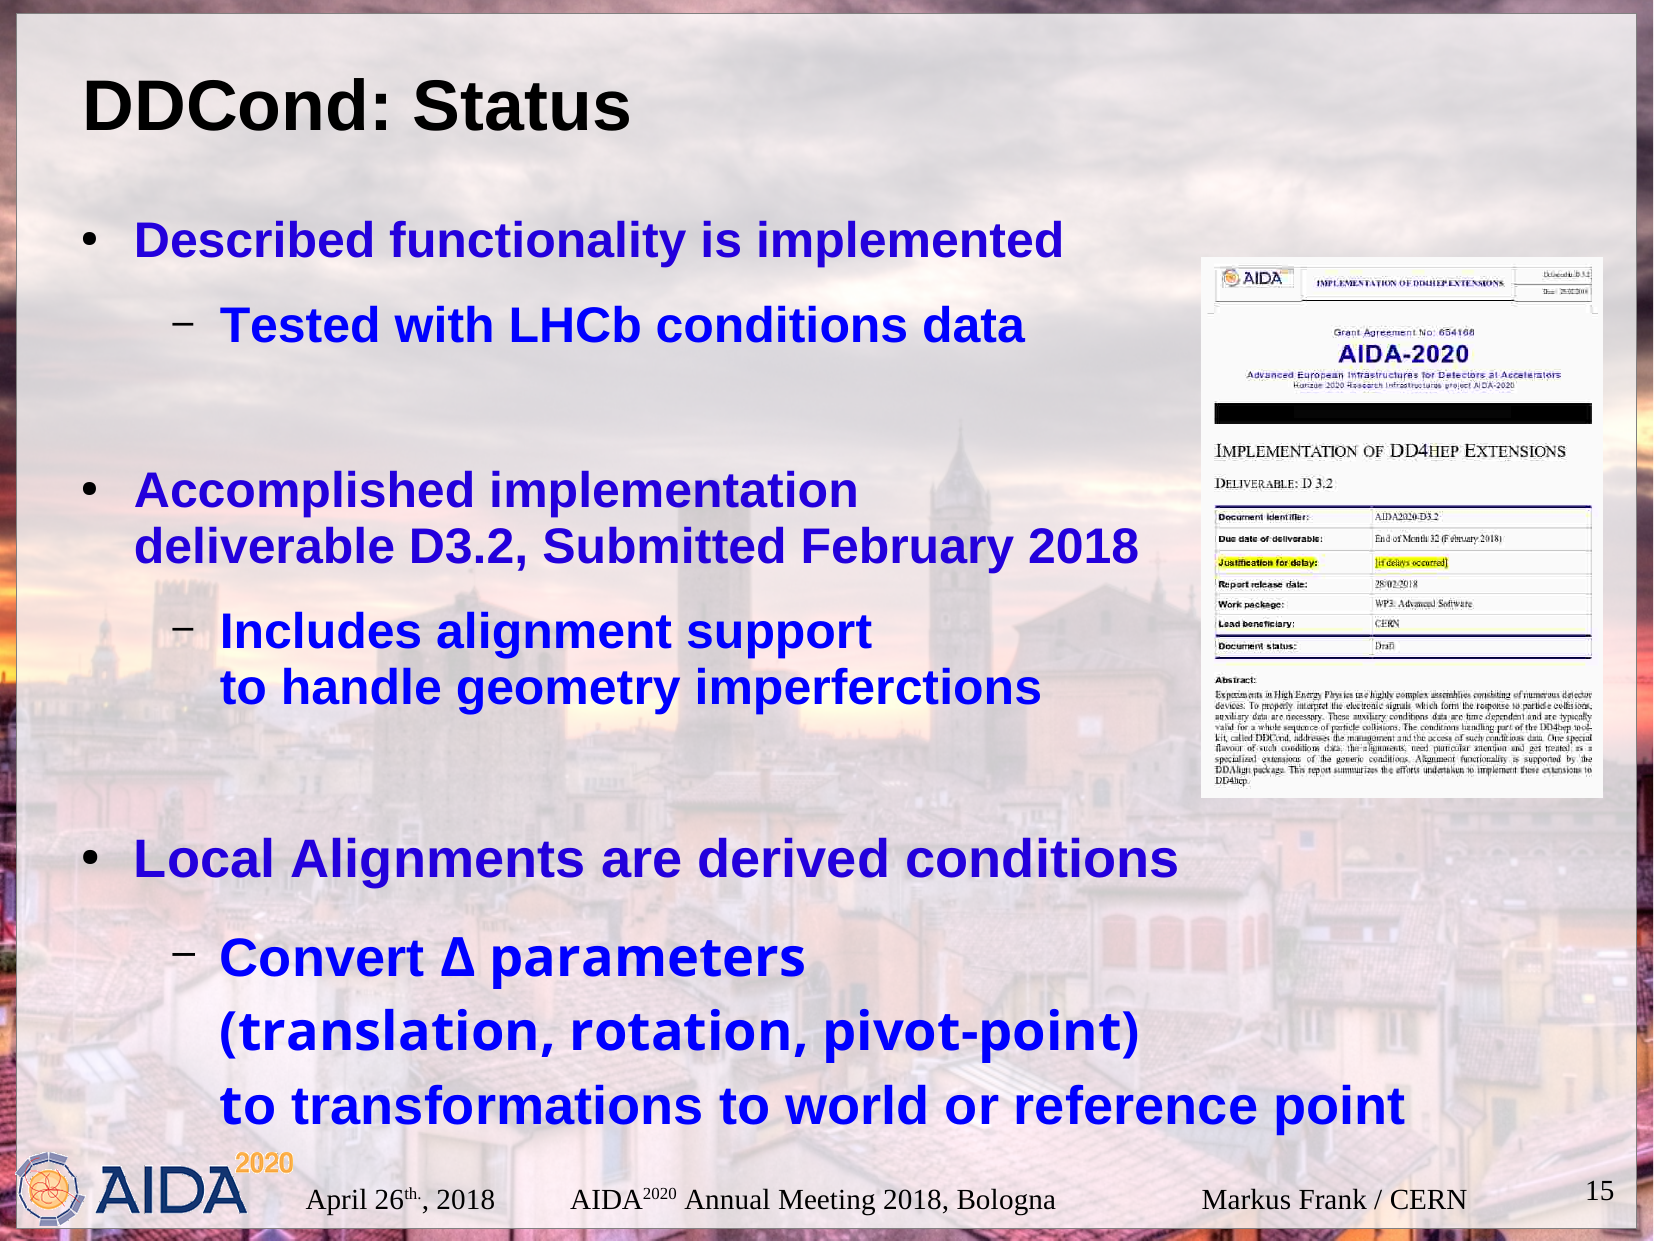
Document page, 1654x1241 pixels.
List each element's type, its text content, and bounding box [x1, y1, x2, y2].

list Described functionality is implemented Tested with LHCb conditions data Accomplished implementation deliverable D3.2, Submitted February 2018 Includes alignment support to handle geometry imperferctions Local Alignments are derived conditions Convert Δ parameters (translation, rotation, pivot-point) to transformations to world or reference point [63, 212, 1611, 1104]
picture [0, 0, 1654, 1241]
title DDCond: Status [82, 19, 1535, 191]
